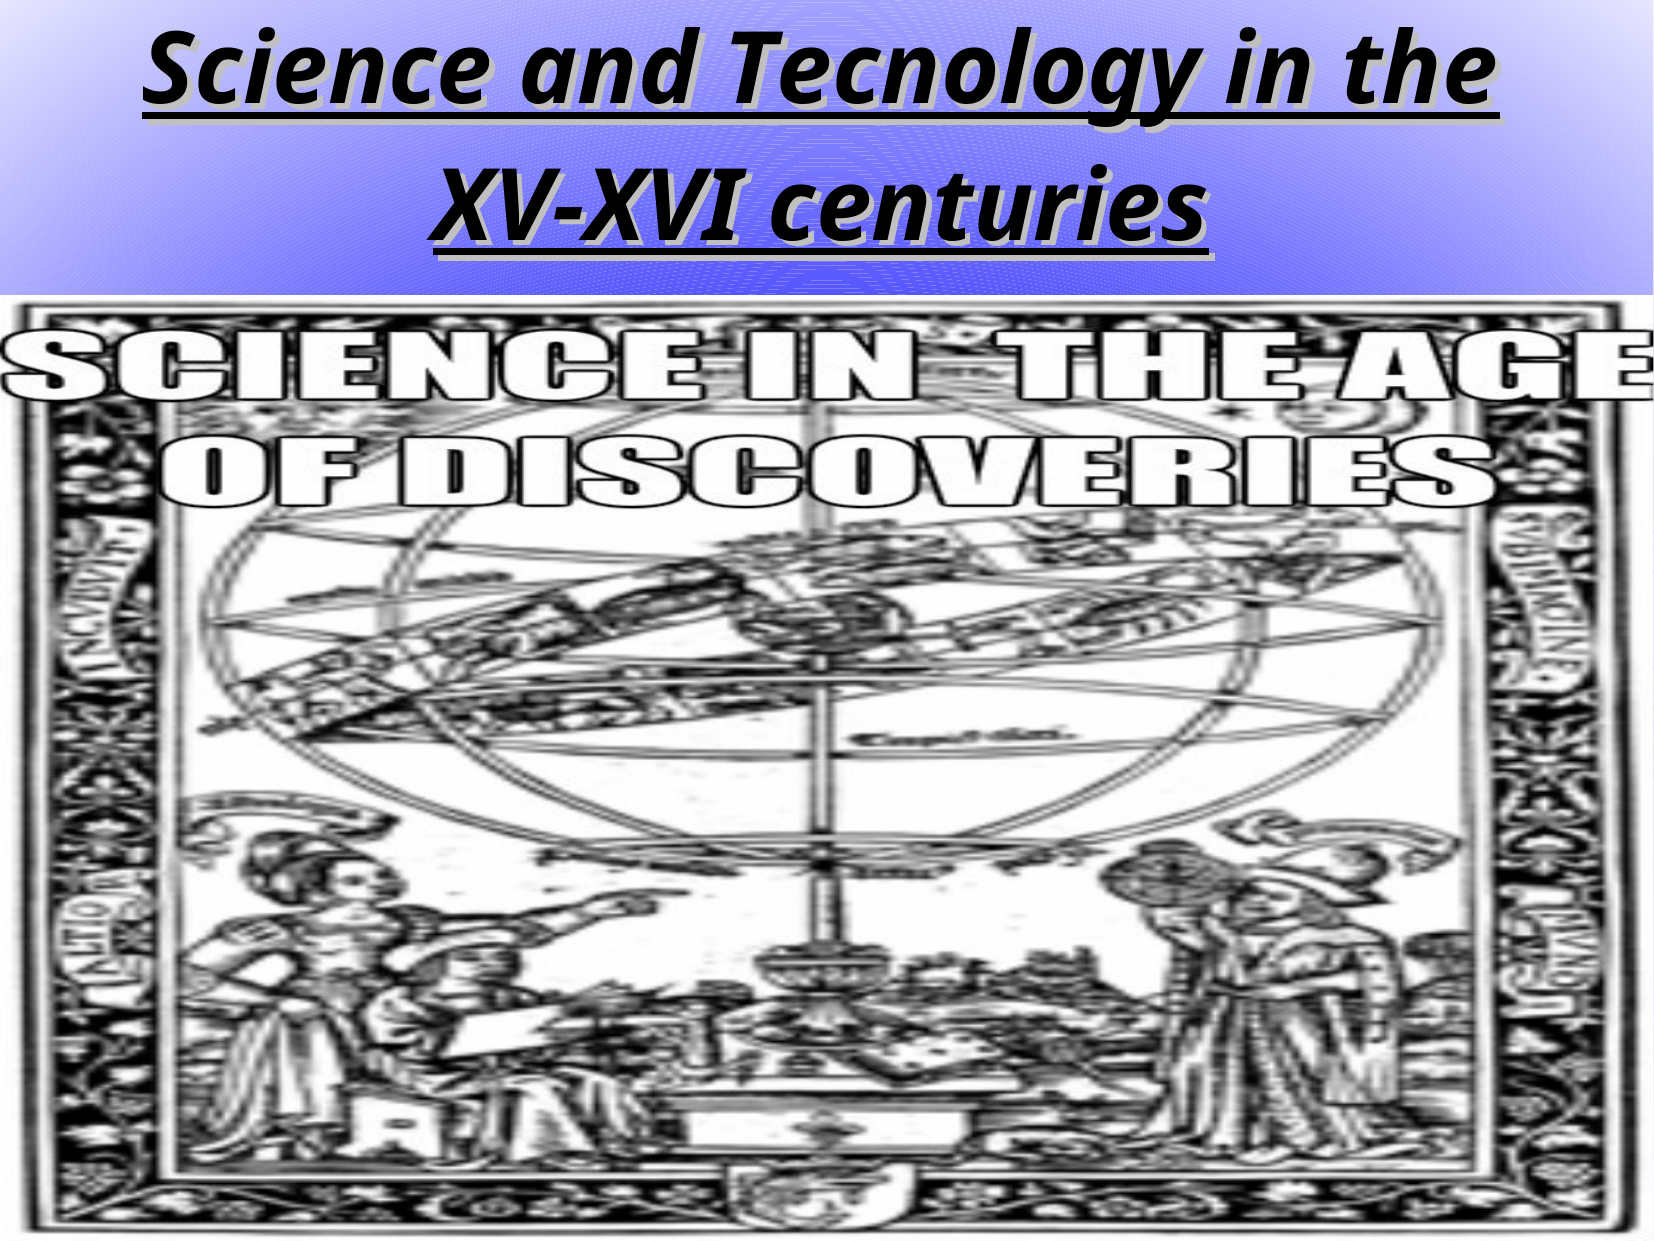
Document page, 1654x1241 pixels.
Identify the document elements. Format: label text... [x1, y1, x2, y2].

title Science and Tecnology in the XV-XVI centuries [76, 0, 1565, 273]
picture [0, 295, 1654, 1241]
